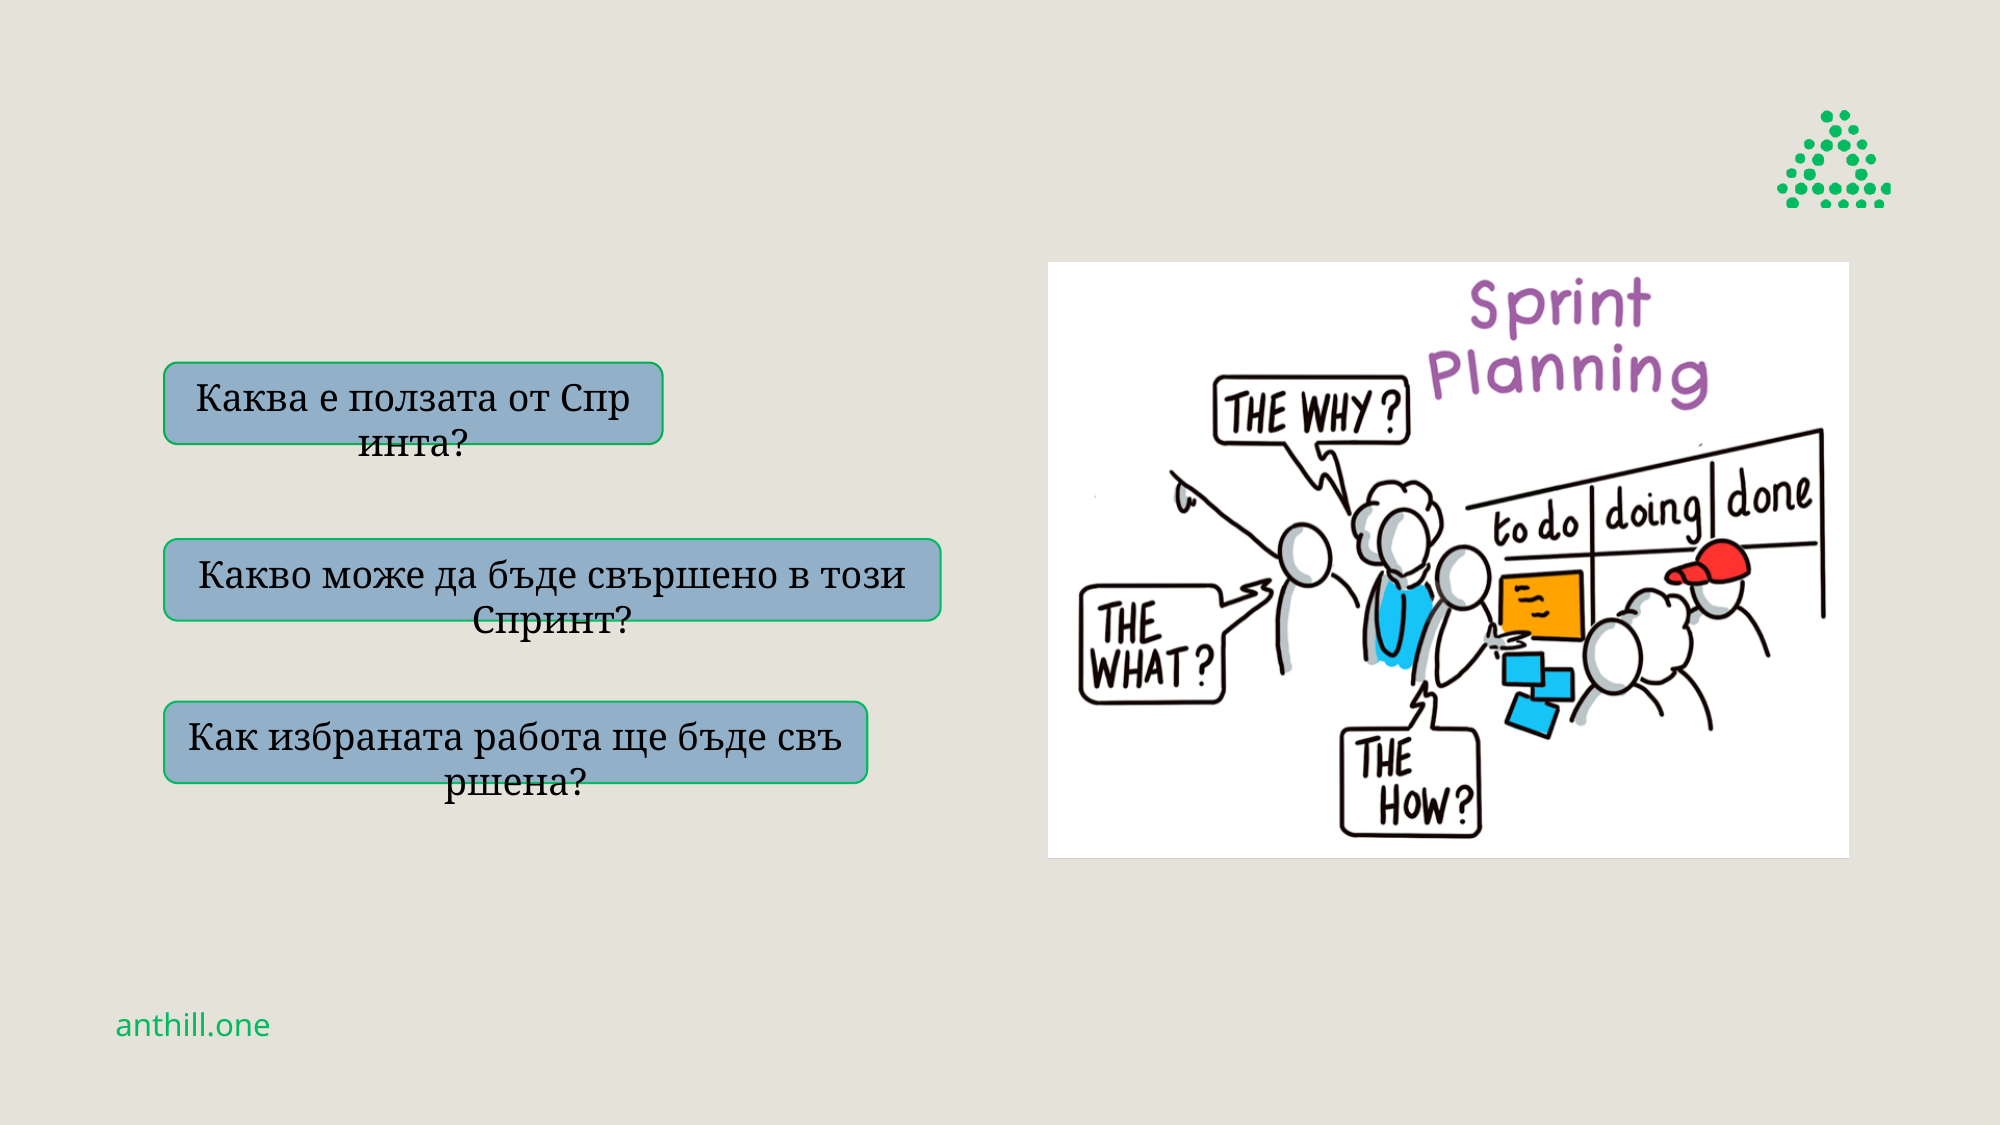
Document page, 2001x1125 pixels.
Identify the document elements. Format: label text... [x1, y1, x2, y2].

text_box Какво може да бъде свършено в този Спринт? [164, 539, 941, 621]
text_box Как избраната работа ще бъде свършена? [164, 701, 868, 784]
text_box Каква е ползата от Спринта? [164, 362, 663, 445]
picture [1048, 262, 1849, 863]
